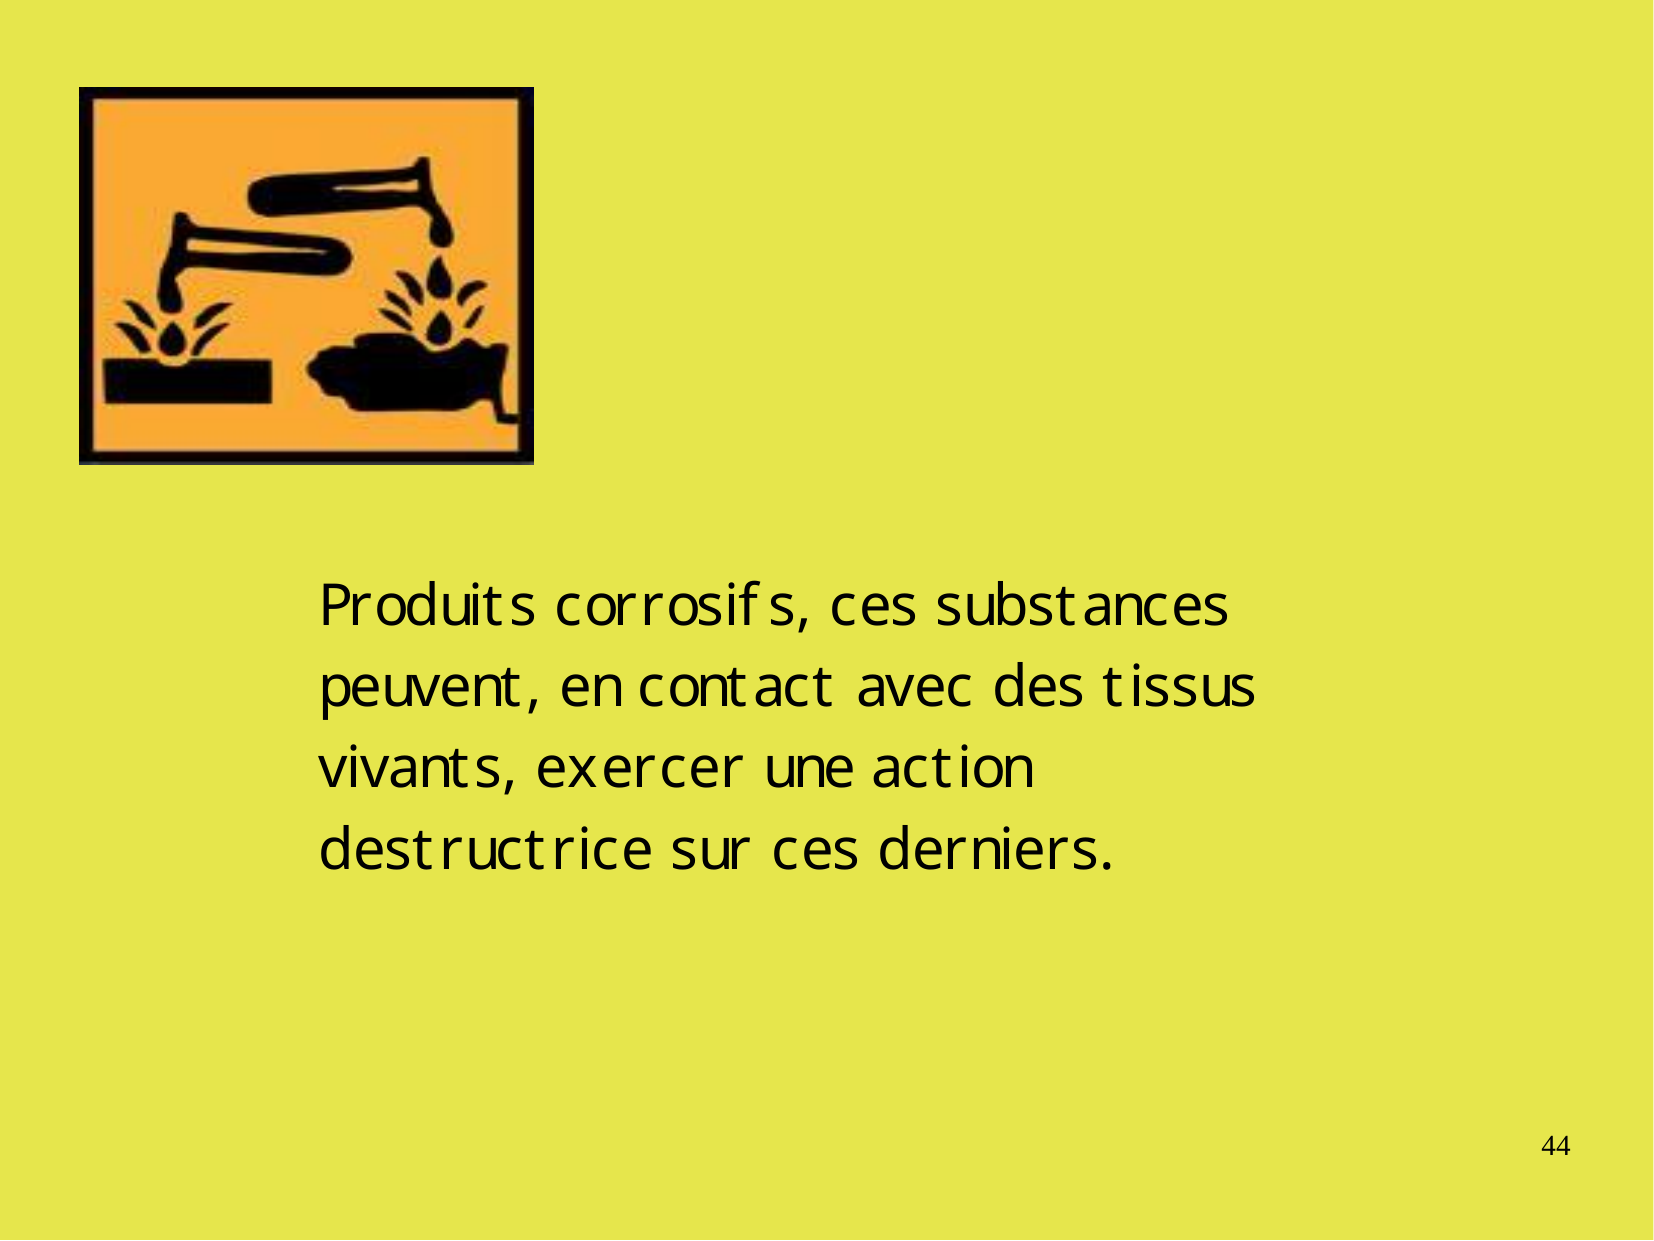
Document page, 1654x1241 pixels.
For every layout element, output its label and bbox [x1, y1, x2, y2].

chart [318, 563, 1382, 889]
picture [79, 87, 534, 465]
